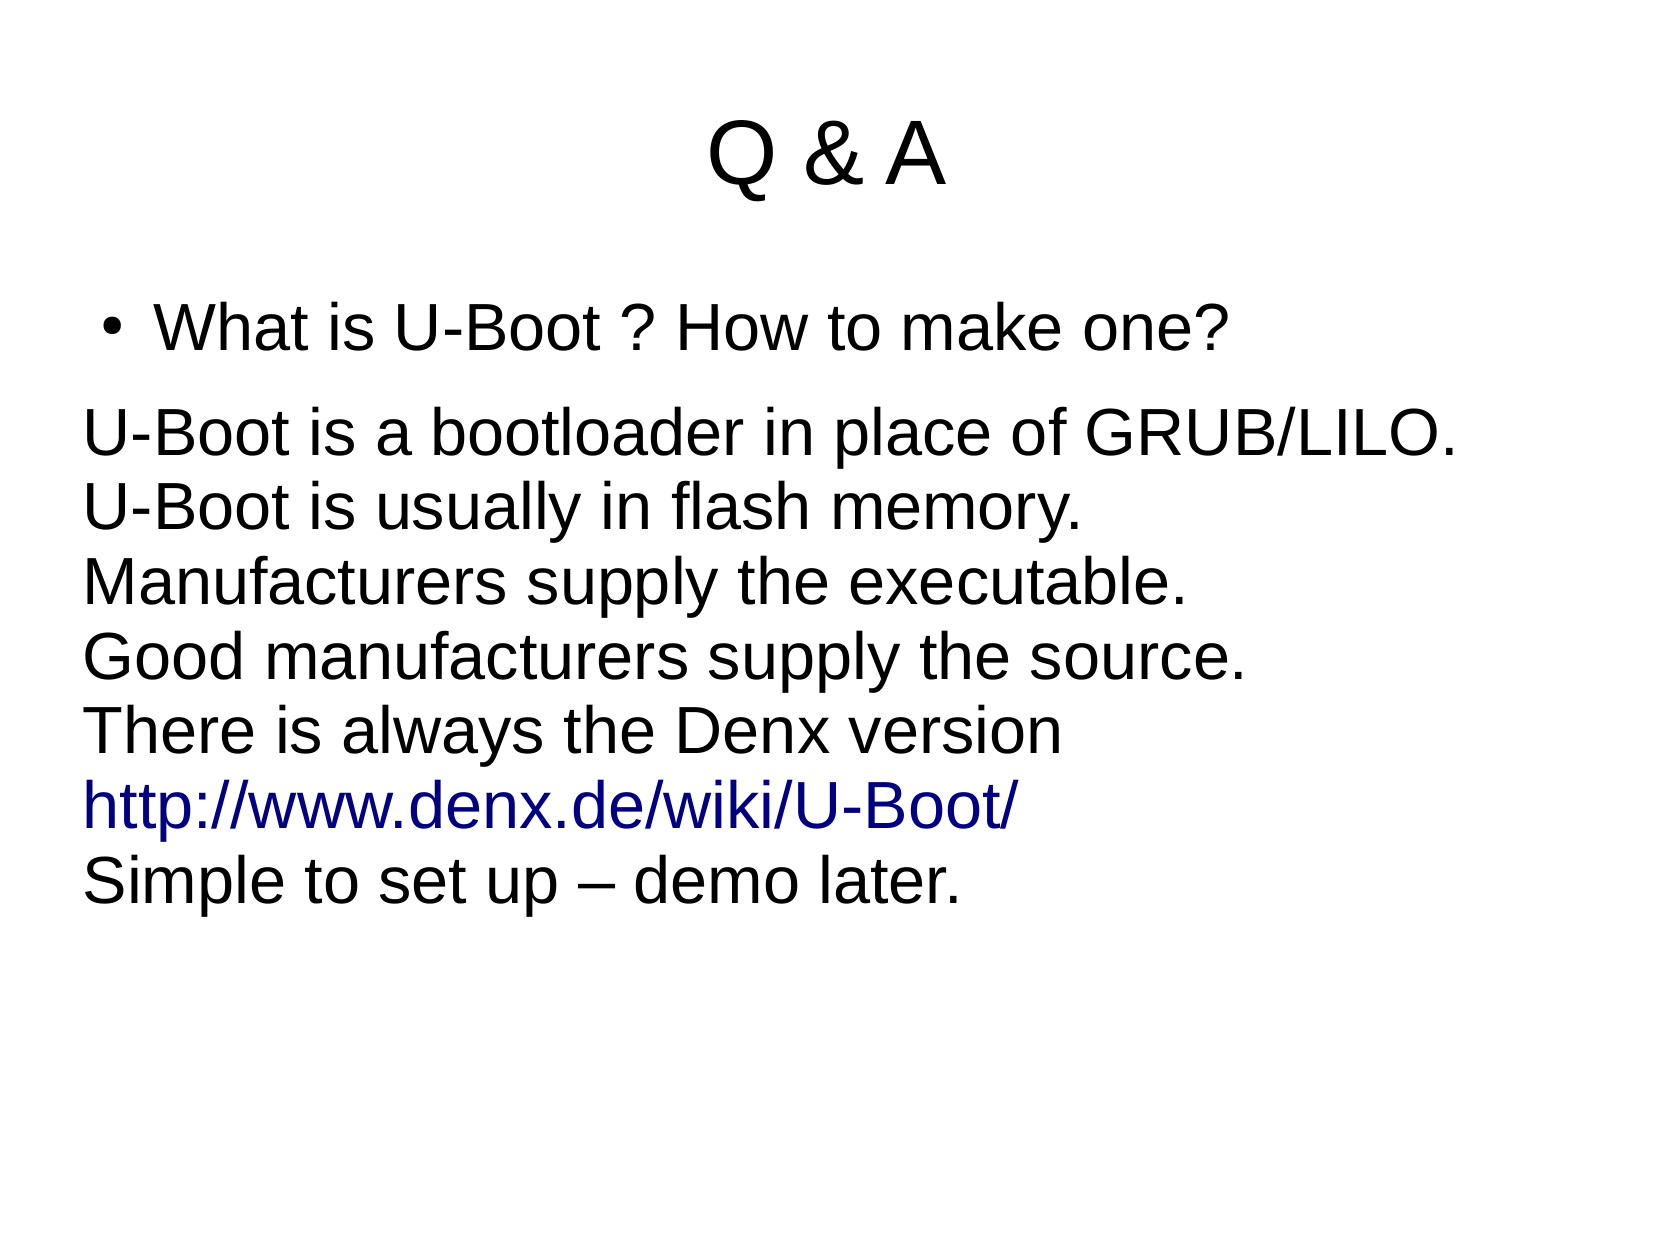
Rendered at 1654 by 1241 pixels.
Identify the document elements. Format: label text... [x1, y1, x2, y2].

title Q & A [82, 49, 1571, 257]
list What is U-Boot ? How to make one? U-Boot is a bootloader in place of GRUB/LILO. U-Boot is usually in flash memory. Manufacturers supply the executable. Good manufacturers supply the source. There is always the Denx version http://www.denx.de/wiki/U-Boot/ Simple to set up – demo later. [82, 290, 1538, 1010]
